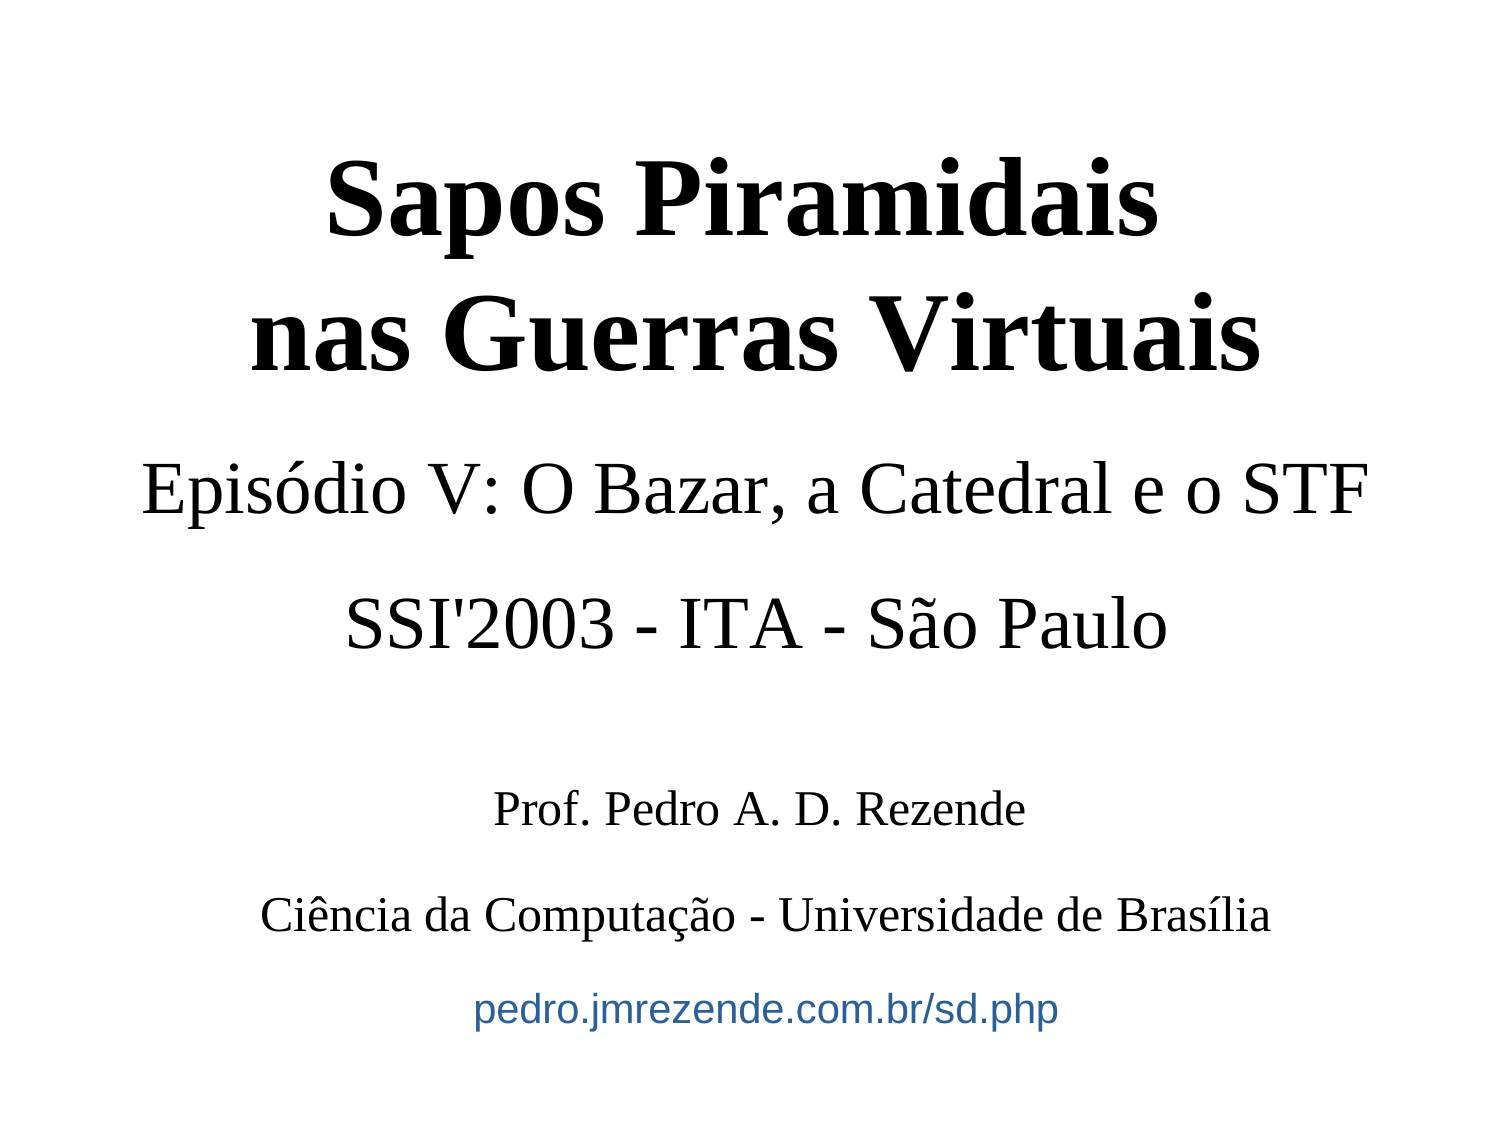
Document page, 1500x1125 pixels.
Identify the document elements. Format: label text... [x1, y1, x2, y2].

title Sapos Piramidais nas Guerras Virtuais Episódio V: O Bazar, a Catedral e o STF SSI'2003 - ITA - São Paulo [55, 90, 1459, 700]
text_box Prof. Pedro A. D. Rezende Ciência da Computação - Universidade de Brasília pedro.jmrezende.com.br/sd.php [96, 735, 1361, 1049]
